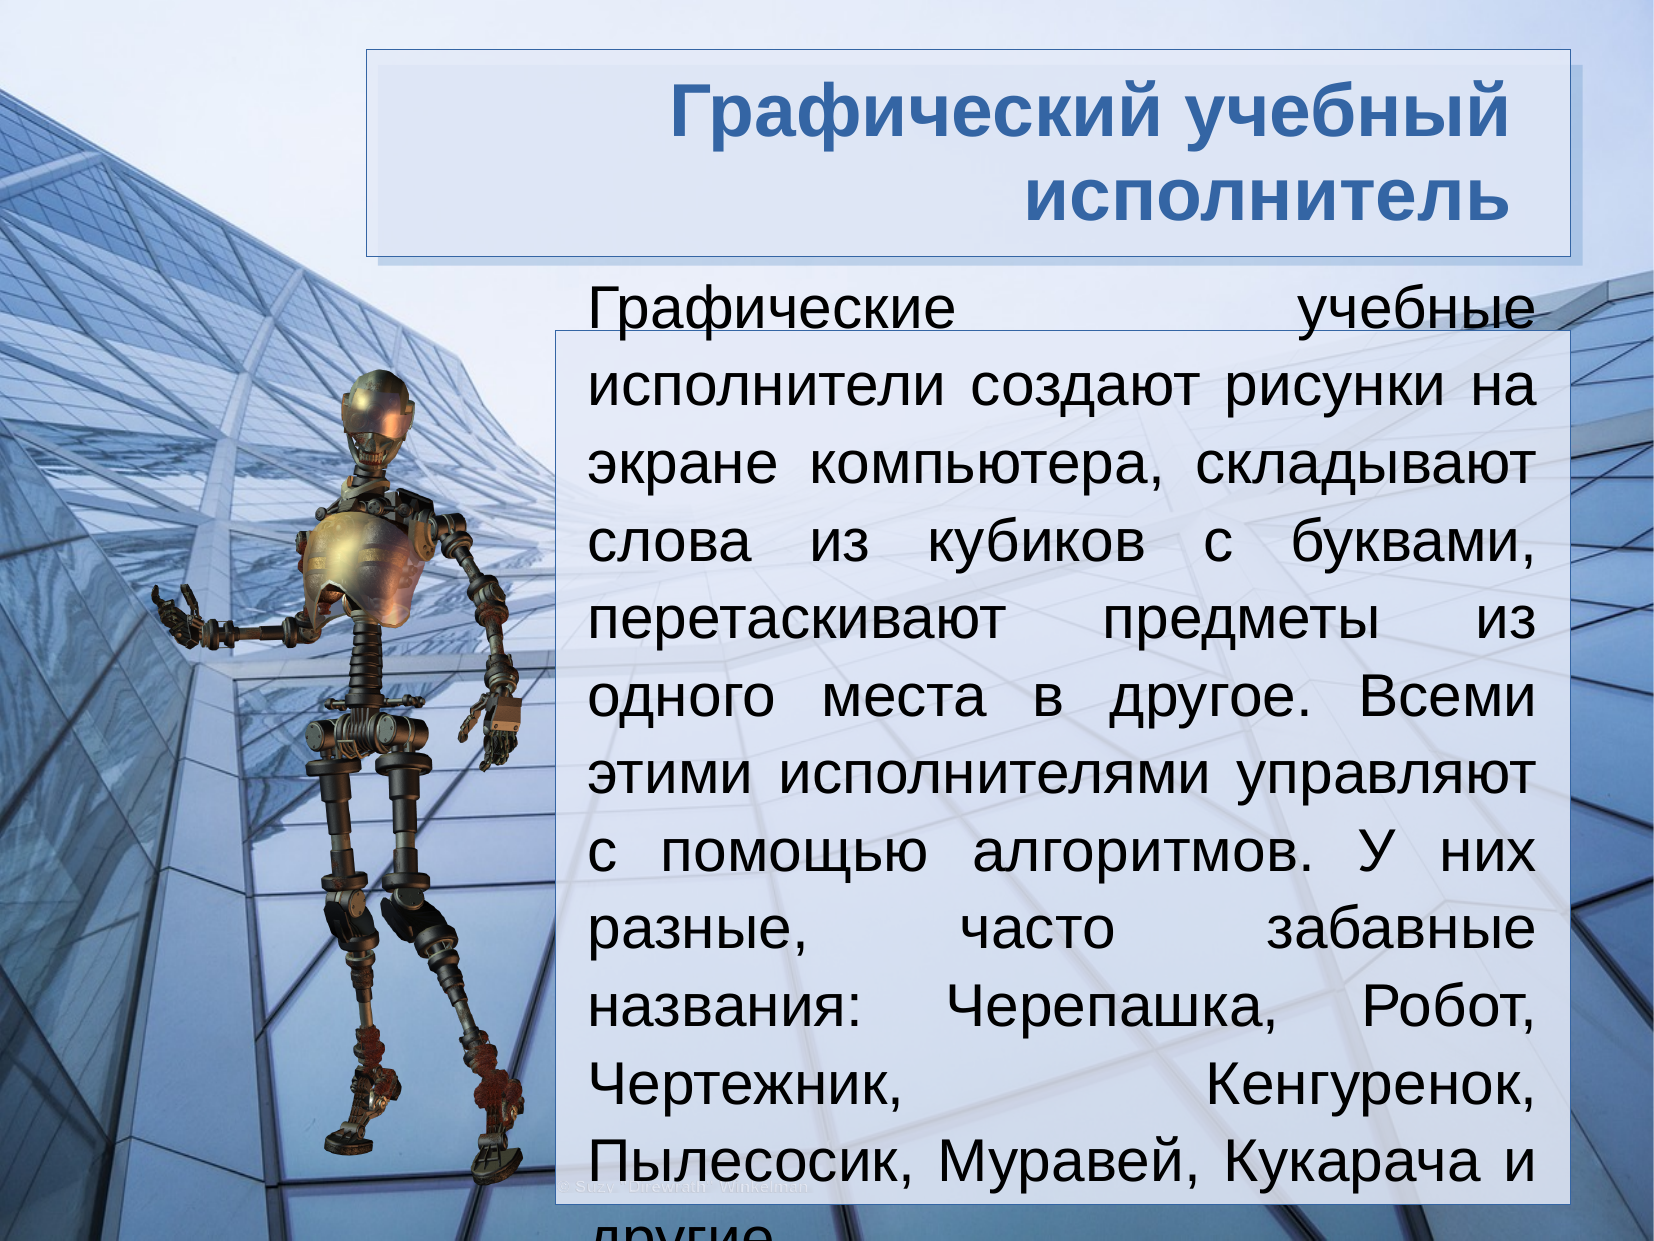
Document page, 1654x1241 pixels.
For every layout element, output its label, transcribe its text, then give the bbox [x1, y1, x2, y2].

picture [749, 1230, 766, 1240]
picture [0, 0, 1654, 1241]
picture [631, 1231, 647, 1241]
text_box Графические учебные исполнители создают рисунки на экране компьютера, складывают слова из кубиков с буквами, перетаскивают предметы из одного места в другое. Всеми этими исполнителями управляют с помощью алгоритмов. У них разные, часто забавные названия: Черепашка, Робот, Чертежник, Кенгуренок, Пылесосик, Муравей, Кукарача и другие. [555, 330, 1571, 1205]
title Графический учебный исполнитель [366, 49, 1571, 257]
text_box [377, 64, 1583, 266]
picture [601, 1231, 612, 1241]
